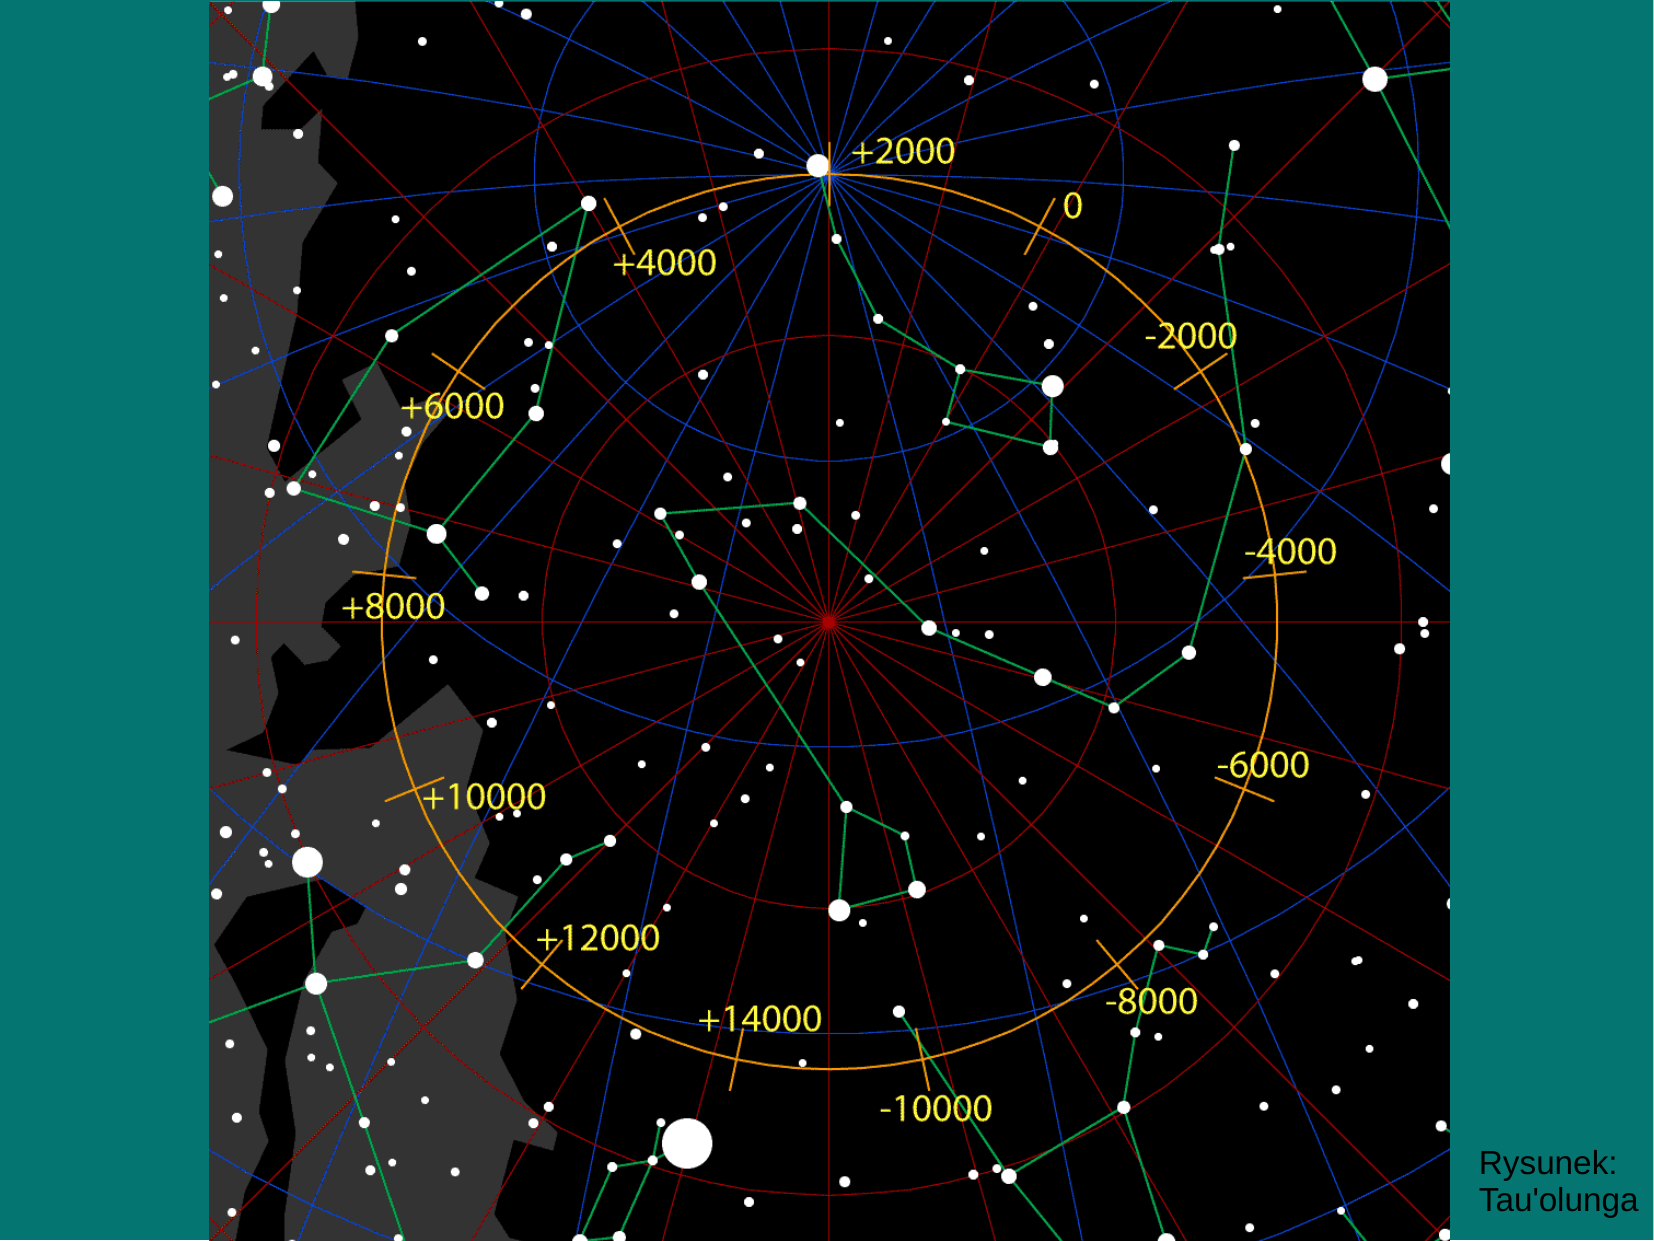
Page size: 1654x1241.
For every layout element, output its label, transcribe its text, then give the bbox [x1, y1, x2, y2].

text_box Rysunek: Tau'olunga [1464, 1137, 1654, 1226]
picture [209, 1, 1450, 1241]
